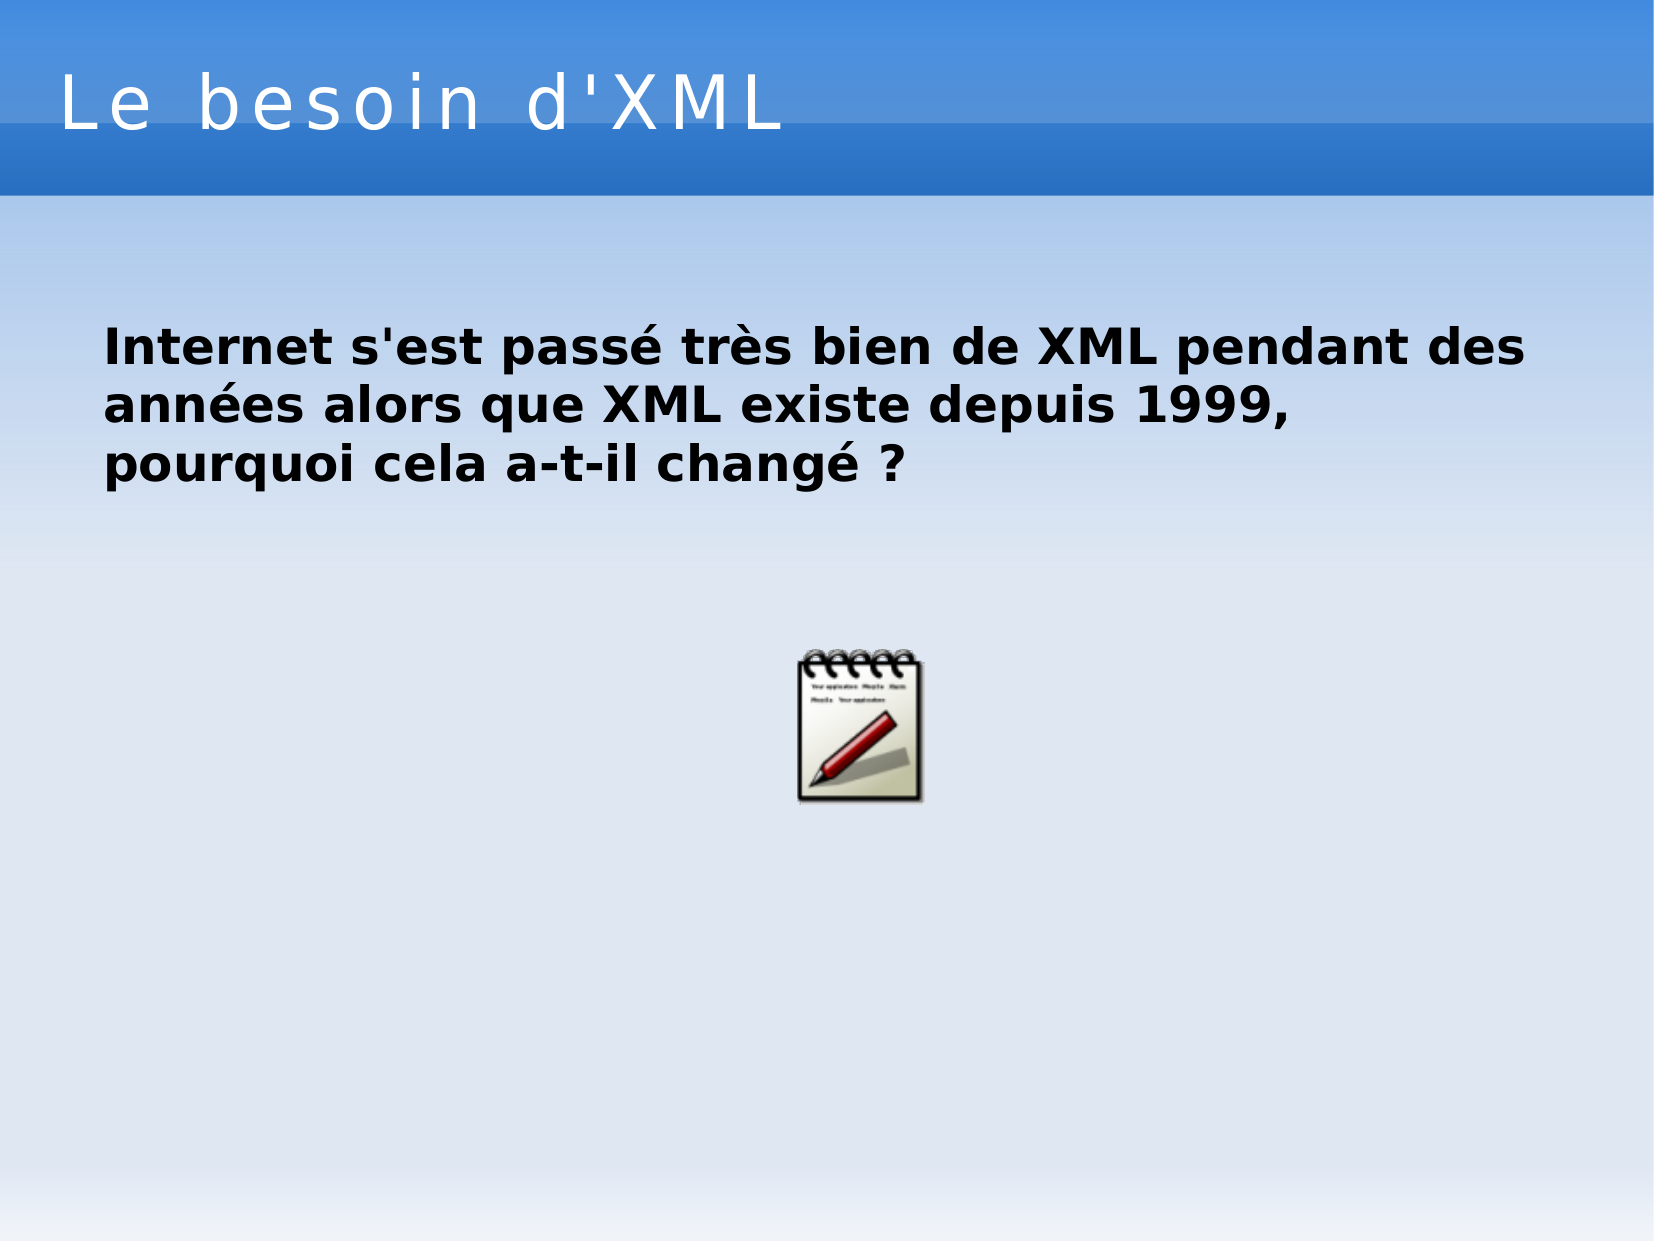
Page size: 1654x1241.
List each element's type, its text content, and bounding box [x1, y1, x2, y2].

title Le besoin d'XML [59, 29, 1270, 178]
text_box Internet s'est passé très bien de XML pendant des années alors que XML existe depuis 1999, pourquoi cela a-t-il changé ? [88, 310, 1565, 532]
picture [0, 0, 1654, 1241]
